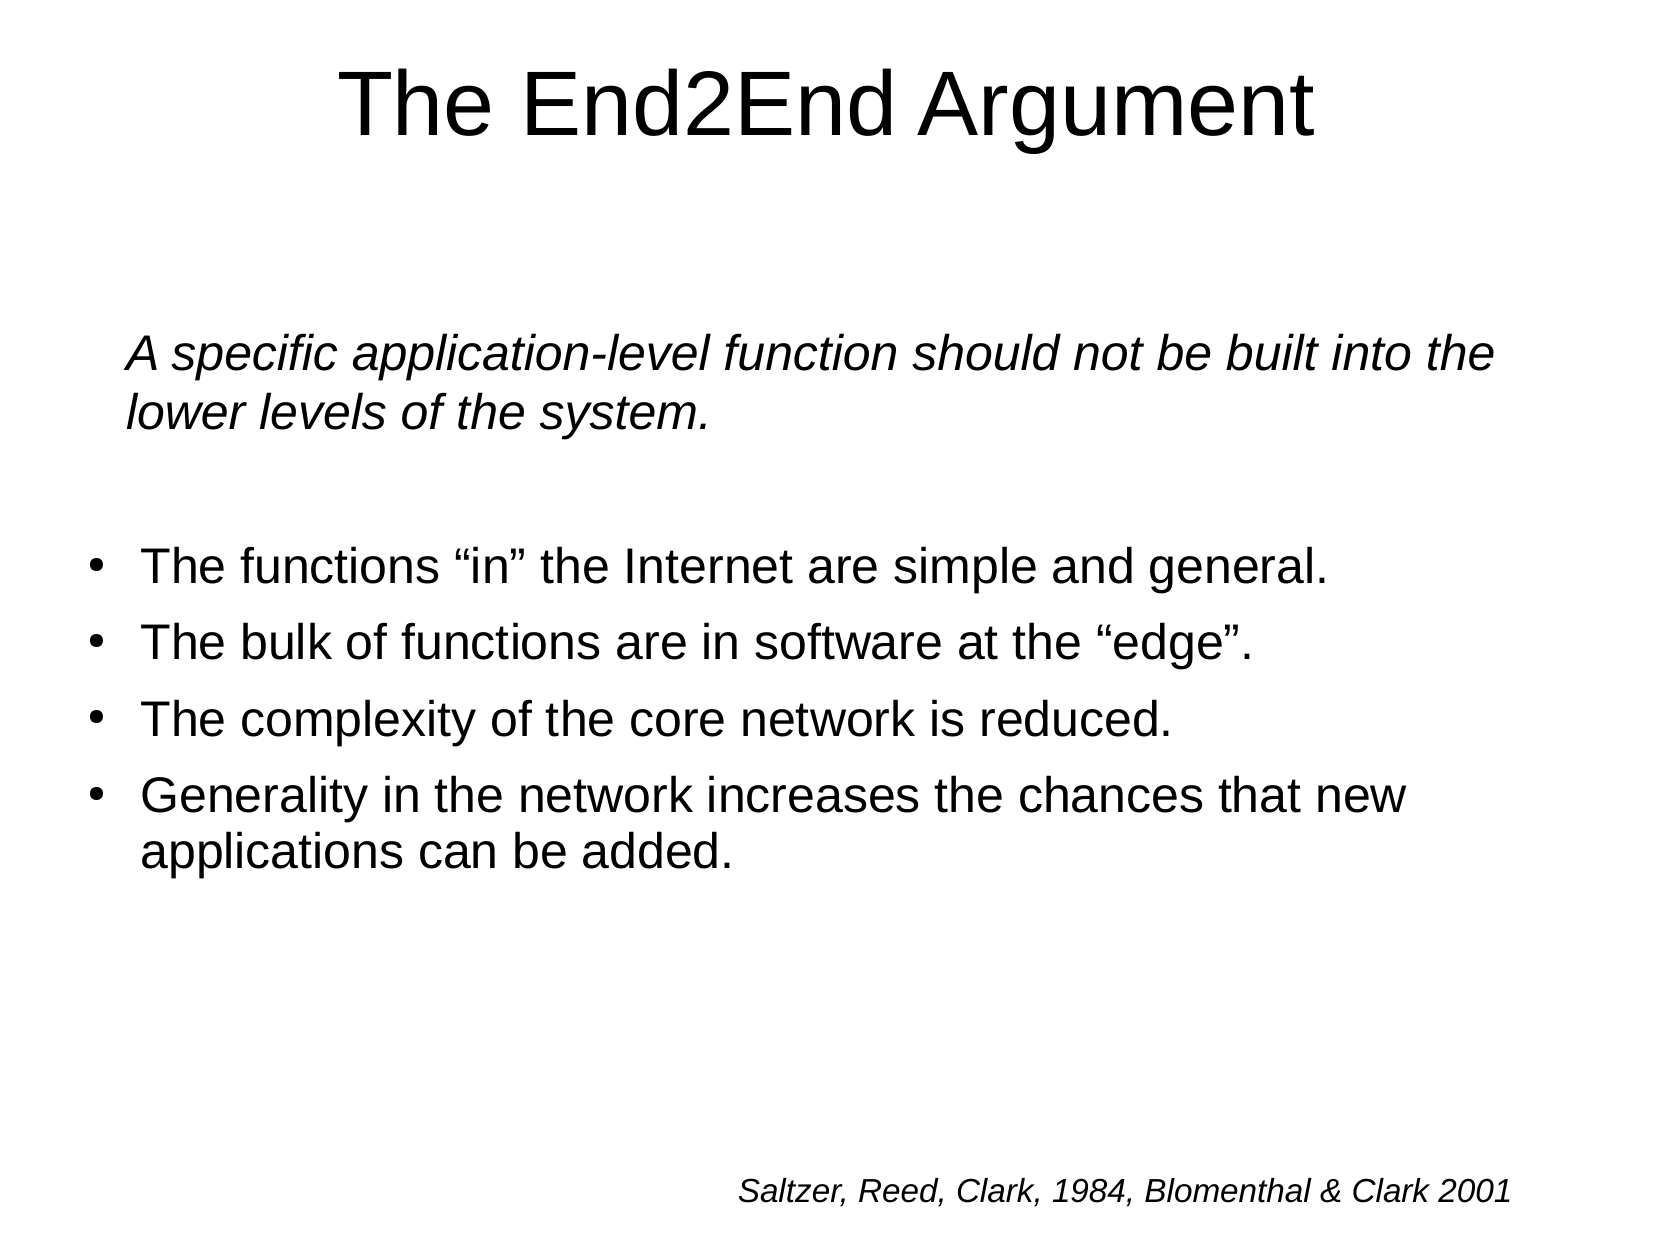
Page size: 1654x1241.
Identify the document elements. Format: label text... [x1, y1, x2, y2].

text_box Saltzer, Reed, Clark, 1984, Blomenthal & Clark 2001 [723, 1164, 1629, 1222]
title The End2End Argument [124, 35, 1530, 171]
list A specific application-level function should not be built into the lower levels of the system. The functions “in” the Internet are simple and general. The bulk of functions are in software at the “edge”. The complexity of the core network is reduced. Generality in the network increases the chances that new applications can be added. [55, 302, 1613, 1068]
